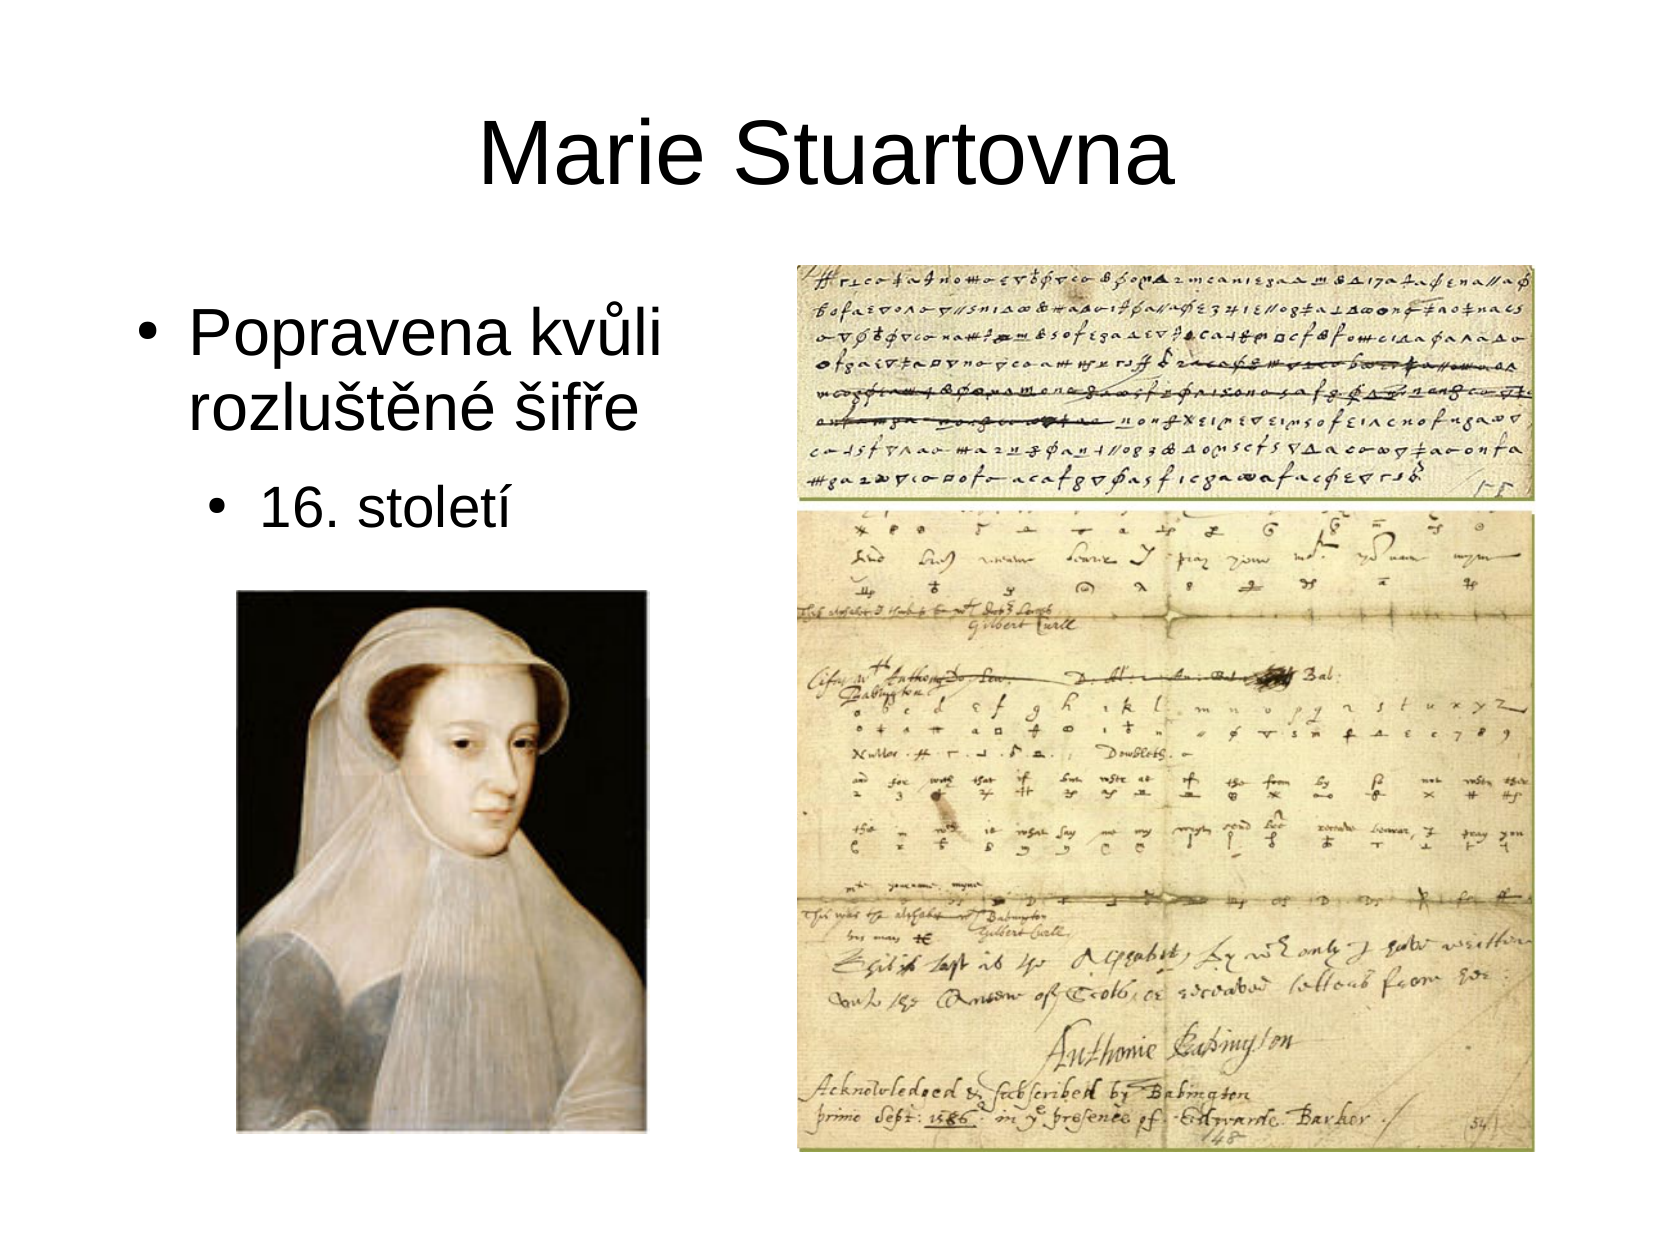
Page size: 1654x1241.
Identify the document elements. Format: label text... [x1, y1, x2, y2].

title Marie Stuartovna [82, 56, 1571, 250]
picture [236, 590, 650, 1134]
list Popravena kvůli rozluštěné šifře 16. století [118, 295, 709, 1094]
picture [797, 265, 1536, 1152]
